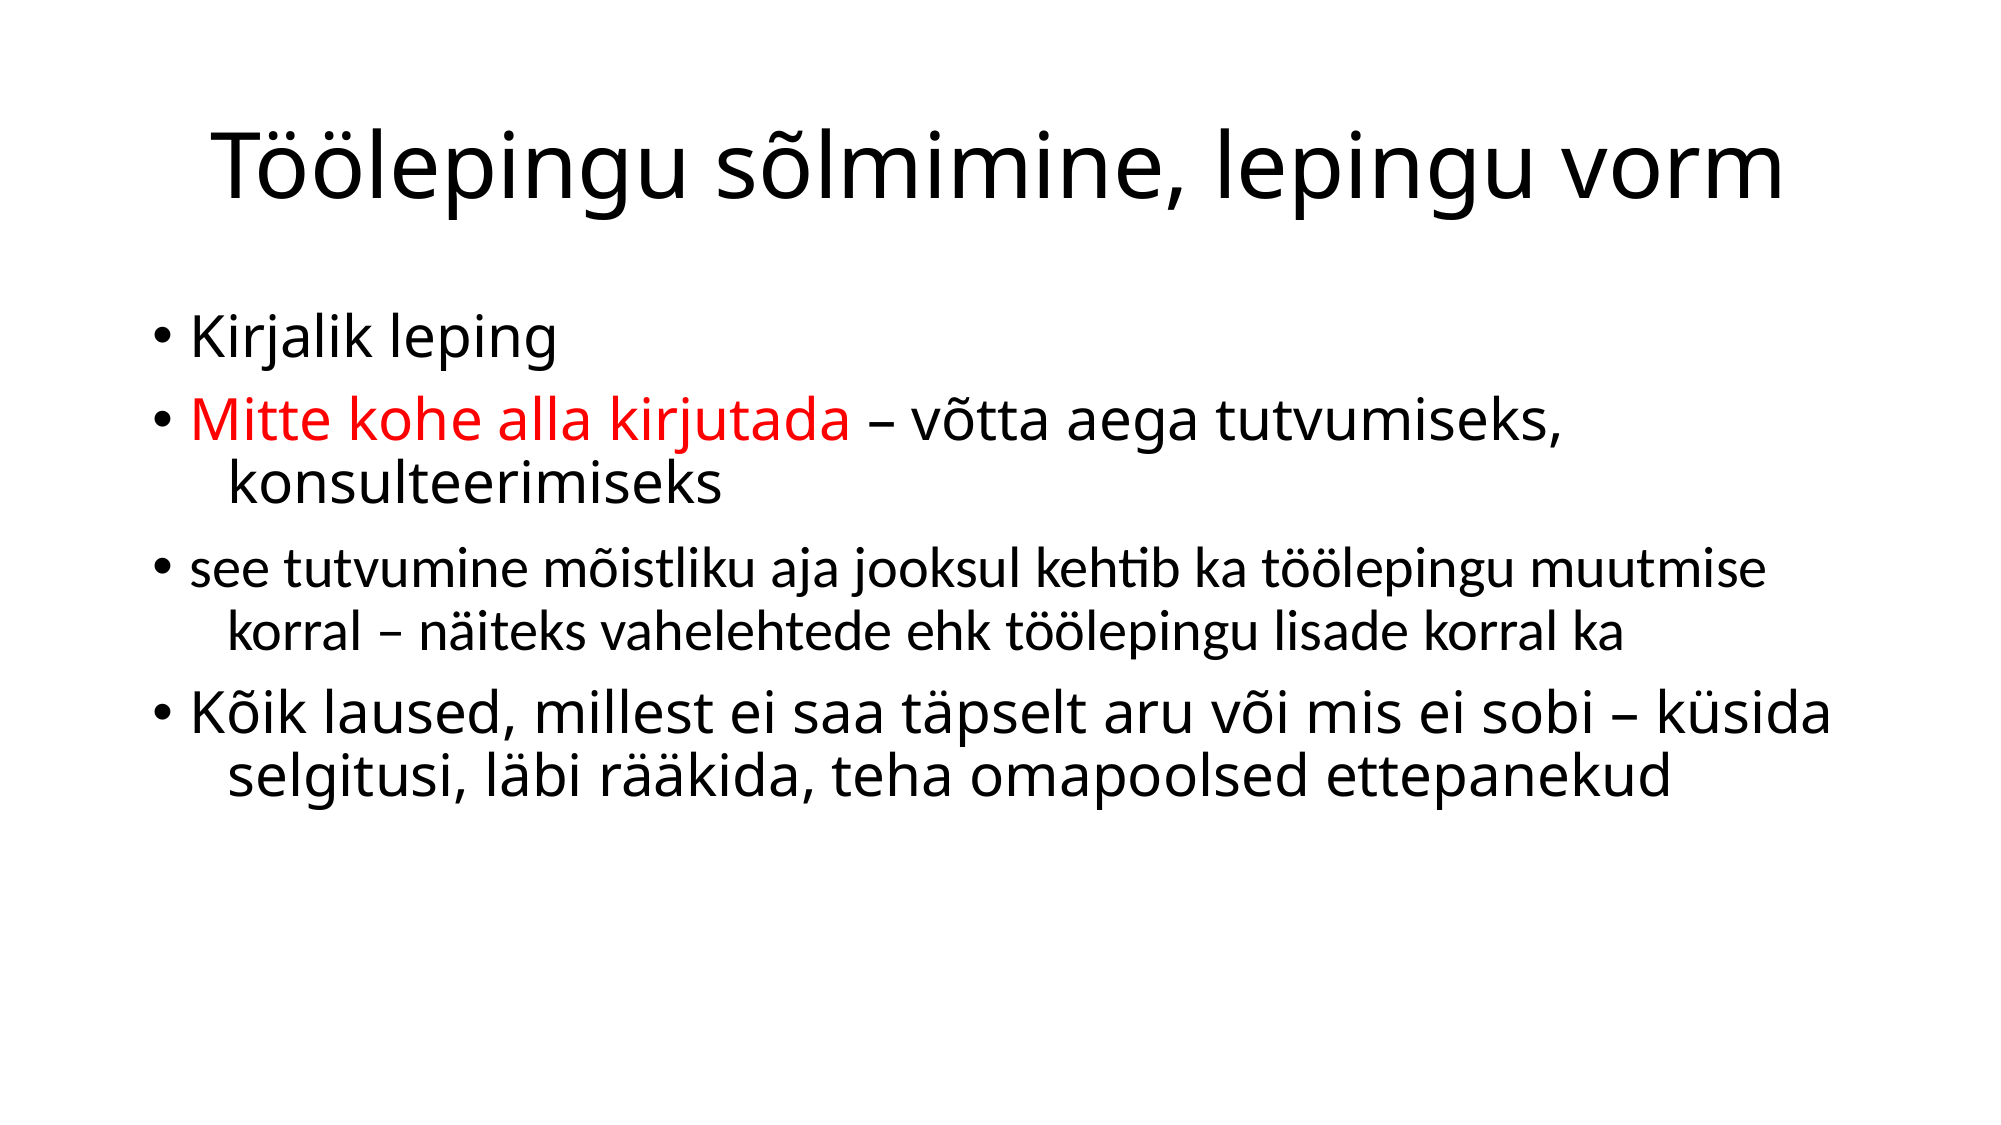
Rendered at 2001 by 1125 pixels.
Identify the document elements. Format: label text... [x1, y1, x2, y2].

list Kirjalik leping Mitte kohe alla kirjutada – võtta aega tutvumiseks, konsulteerimiseks see tutvumine mõistliku aja jooksul kehtib ka töölepingu muutmise korral – näiteks vahelehtede ehk töölepingu lisade korral ka Kõik laused, millest ei saa täpselt aru või mis ei sobi – küsida selgitusi, läbi rääkida, teha omapoolsed ettepanekud [137, 299, 1863, 1014]
title Töölepingu sõlmimine, lepingu vorm [137, 59, 1863, 278]
